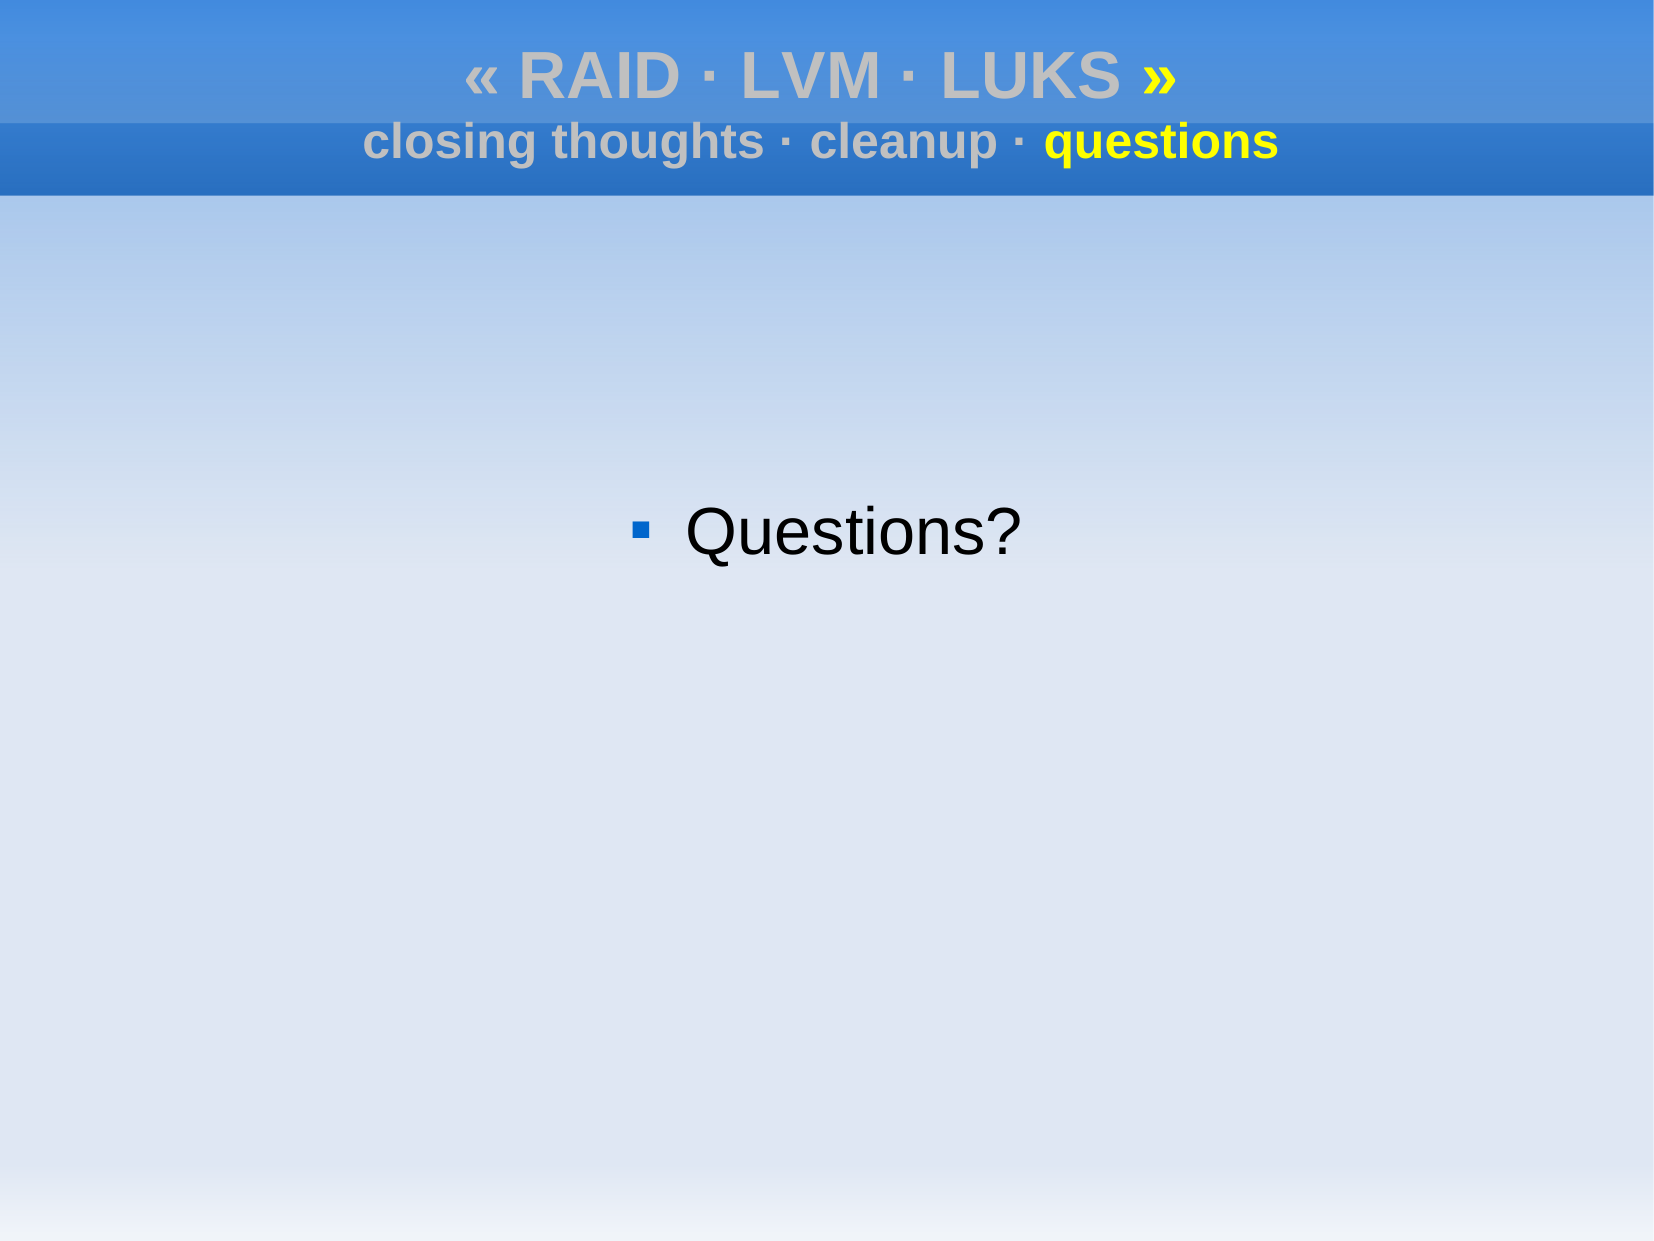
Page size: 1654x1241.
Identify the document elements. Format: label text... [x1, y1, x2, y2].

picture [0, 0, 1654, 1241]
list Questions? [75, 493, 1564, 826]
title « RAID · LVM · LUKS » closing thoughts · cleanup · questions [76, 0, 1565, 208]
